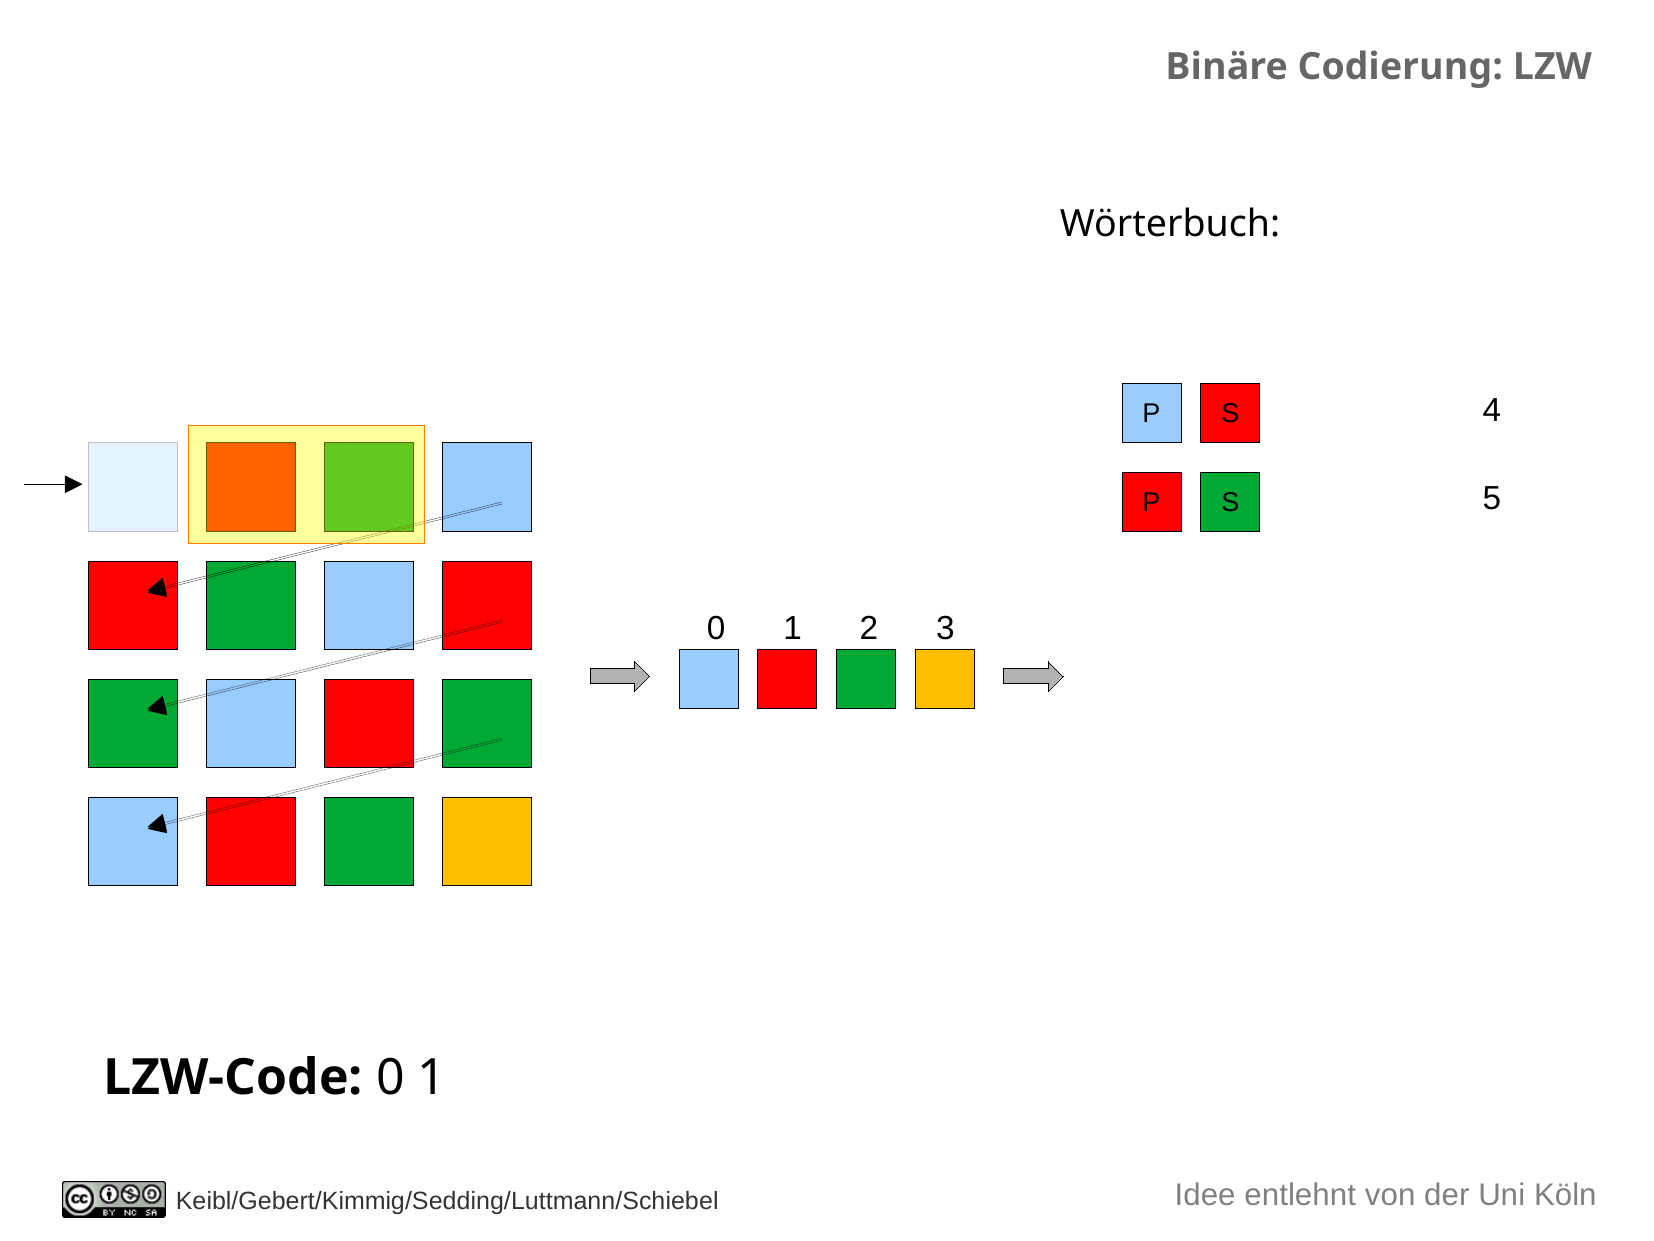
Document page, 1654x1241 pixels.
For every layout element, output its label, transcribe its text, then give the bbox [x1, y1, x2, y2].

text_box [915, 649, 975, 709]
text_box [590, 661, 650, 692]
text_box [206, 679, 261, 693]
text_box 2 [844, 602, 884, 655]
text_box Idee entlehnt von der Uni Köln [1145, 1169, 1613, 1219]
text_box [679, 649, 739, 709]
text_box [836, 649, 896, 709]
text_box [442, 442, 532, 532]
text_box [82, 425, 425, 544]
text_box [206, 679, 296, 768]
text_box [324, 797, 414, 886]
text_box [88, 561, 178, 650]
text_box [206, 797, 296, 886]
text_box [1003, 661, 1064, 692]
text_box S [1200, 472, 1260, 532]
text_box [206, 561, 261, 575]
text_box [396, 645, 414, 650]
text_box [324, 561, 414, 650]
text_box Wörterbuch: [1045, 189, 1548, 246]
text_box [88, 797, 178, 886]
text_box [442, 561, 532, 650]
text_box [206, 797, 262, 811]
text_box [396, 763, 414, 768]
text_box Binäre Codierung: LZW [1150, 32, 1610, 83]
text_box P [1122, 383, 1182, 443]
text_box 1 [768, 602, 807, 655]
text_box 5 [1467, 472, 1506, 525]
text_box S [1200, 383, 1260, 443]
text_box LZW-Code: 0 1 [88, 1033, 1565, 1105]
text_box 3 [921, 602, 960, 655]
text_box [442, 679, 532, 768]
text_box [88, 679, 178, 768]
text_box P [1122, 472, 1182, 532]
text_box [324, 679, 414, 768]
picture [62, 1181, 166, 1218]
text_box [206, 561, 296, 650]
text_box 0 [692, 602, 731, 655]
text_box 4 [1467, 383, 1506, 436]
text_box [757, 649, 817, 709]
text_box [442, 797, 532, 886]
